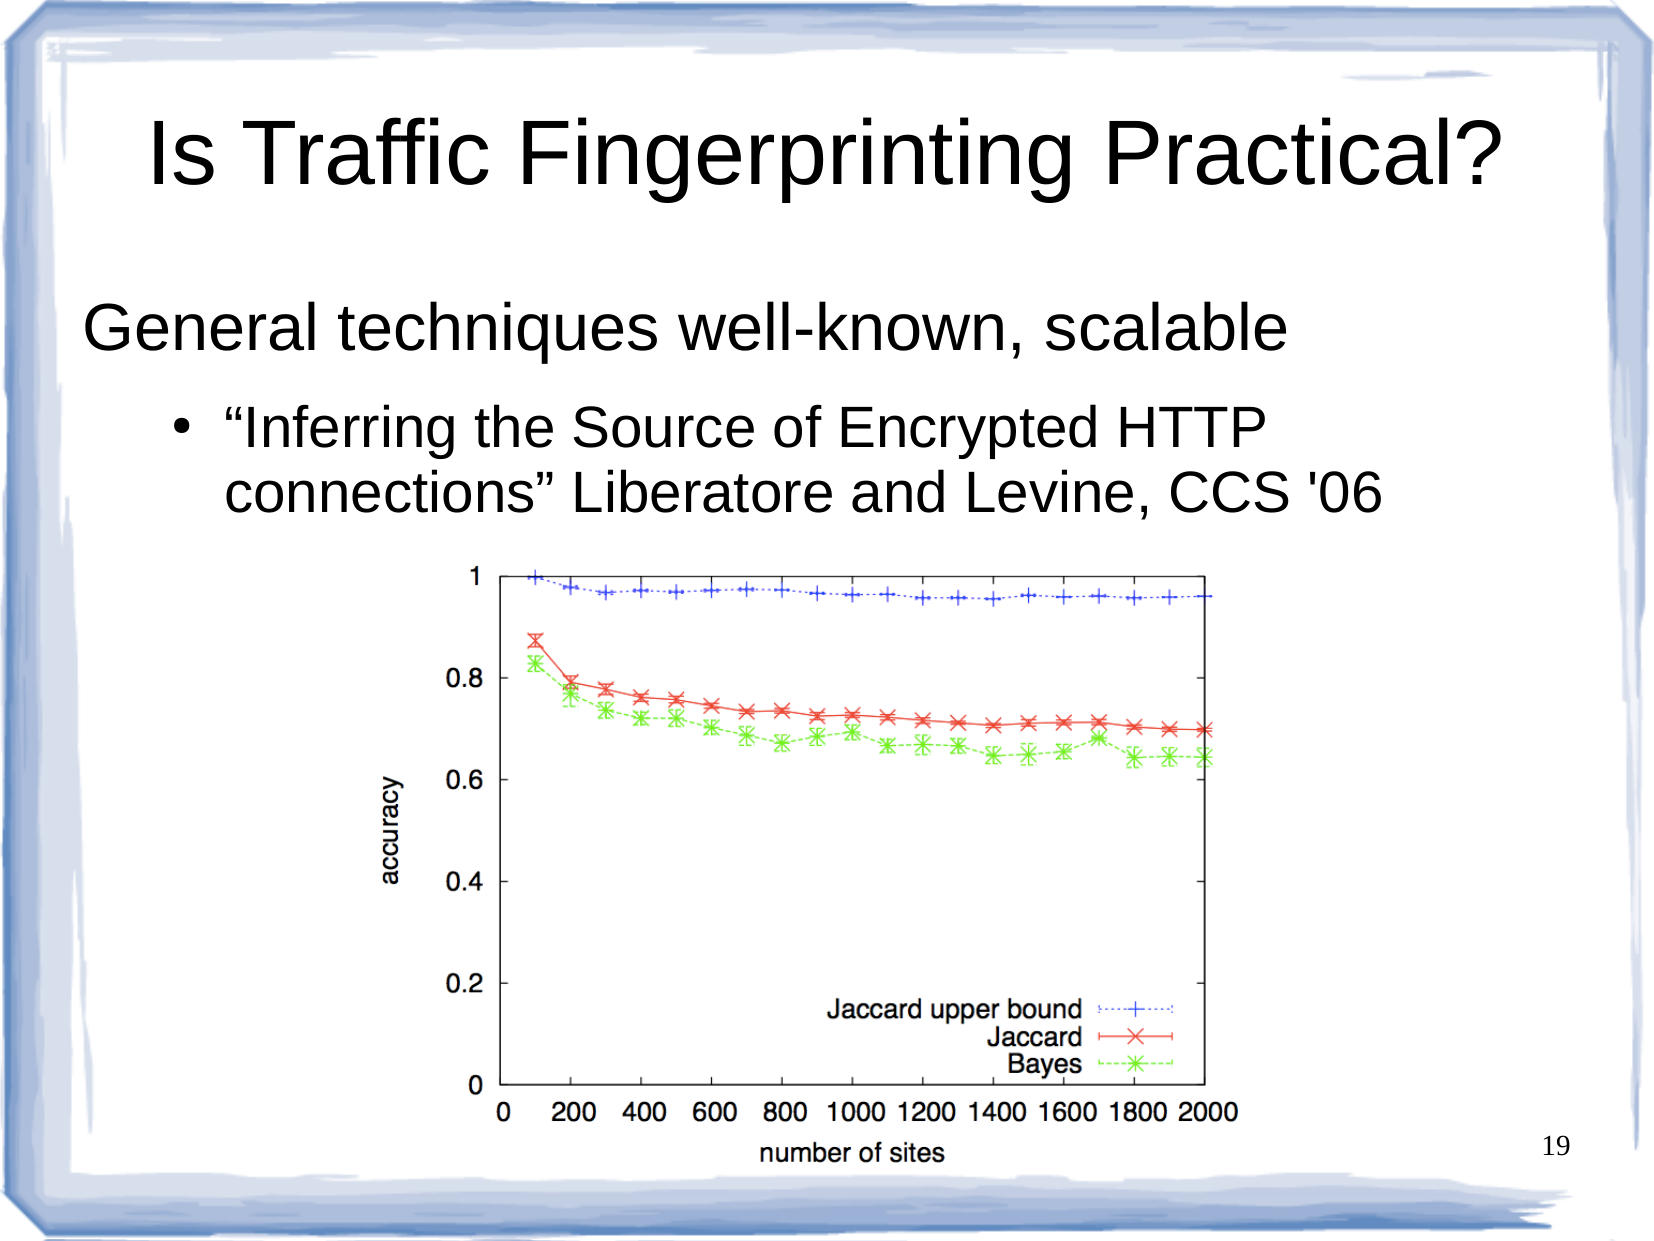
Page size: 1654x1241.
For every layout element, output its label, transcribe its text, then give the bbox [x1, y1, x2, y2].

list General techniques well-known, scalable “Inferring the Source of Encrypted HTTP connections” Liberatore and Levine, CCS '06 [82, 290, 1571, 526]
picture [0, 0, 1654, 1241]
title Is Traffic Fingerprinting Practical? [82, 49, 1571, 257]
